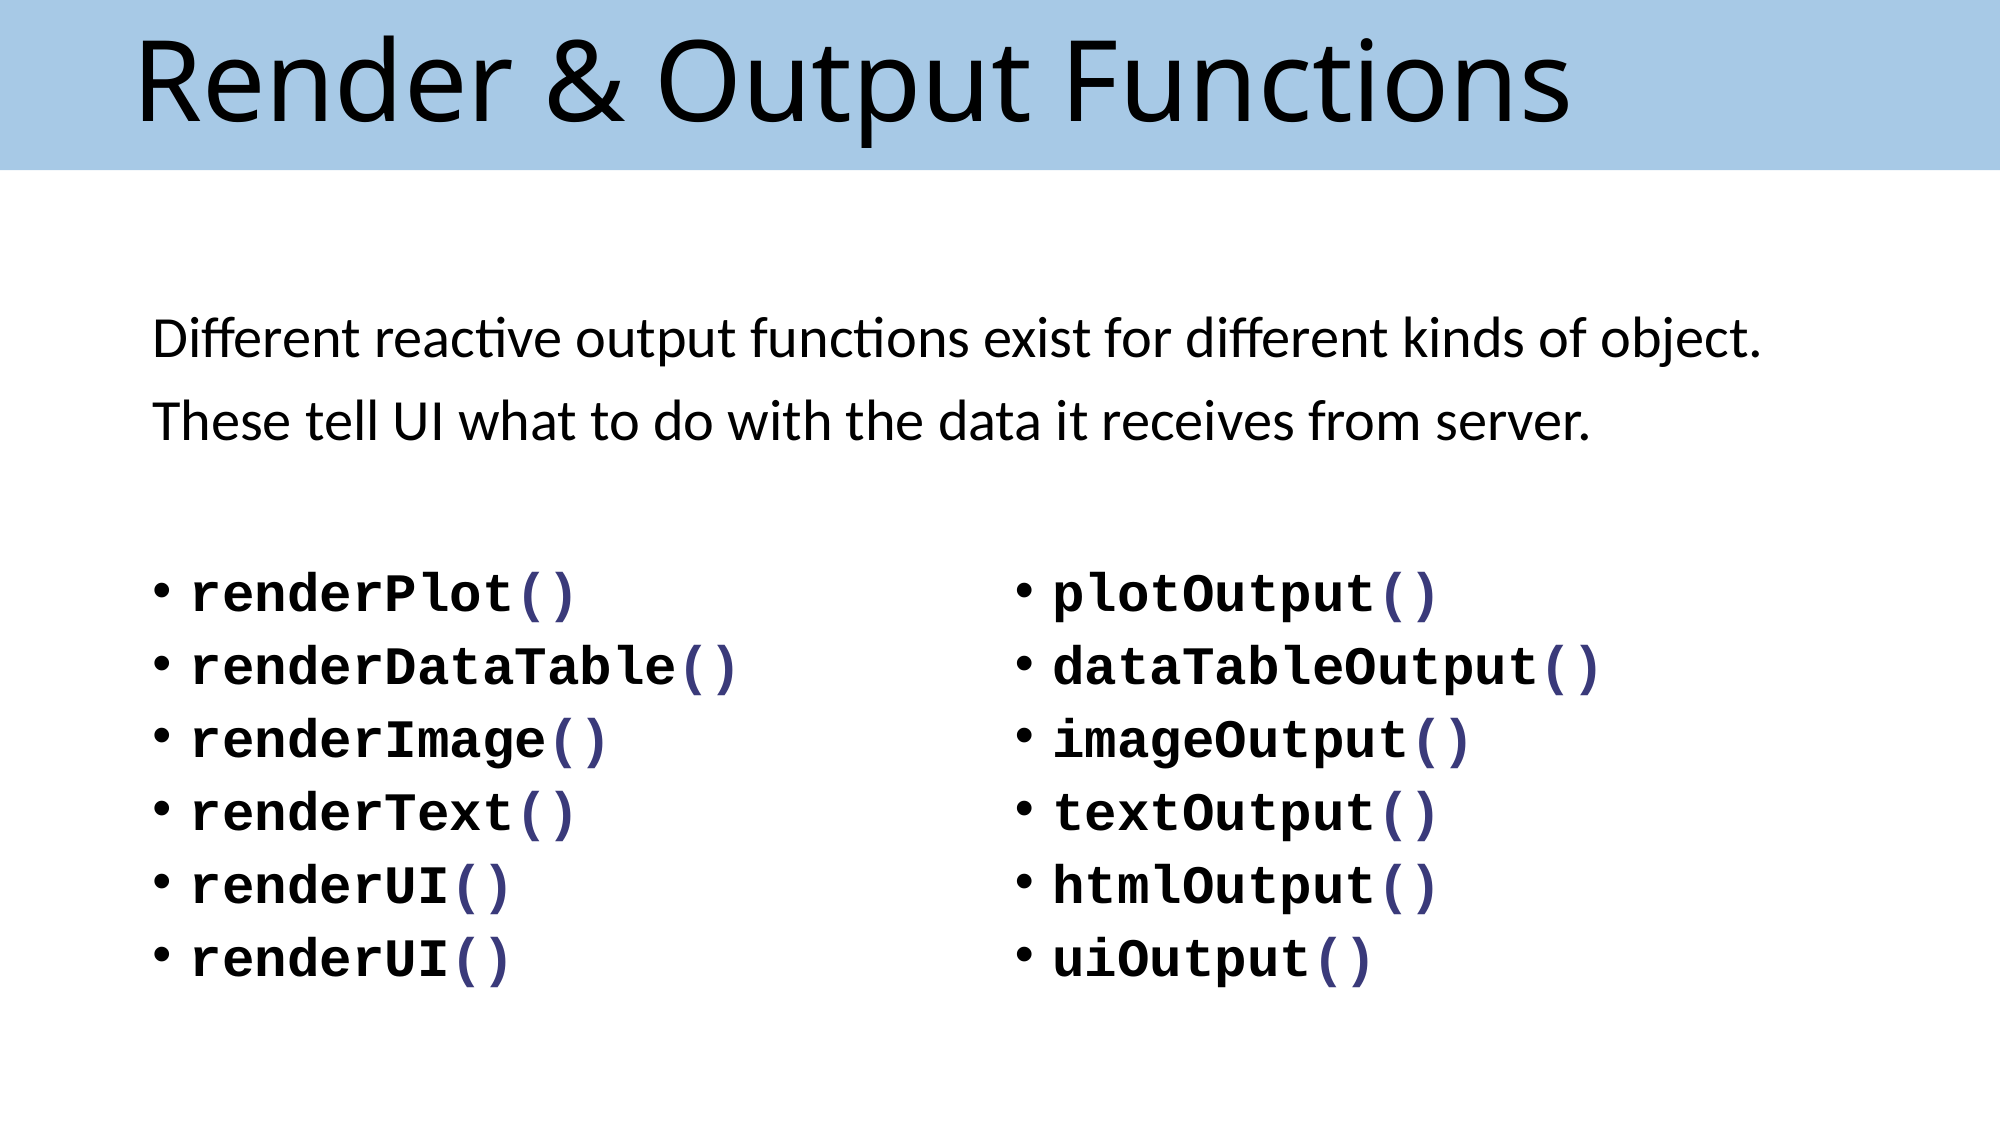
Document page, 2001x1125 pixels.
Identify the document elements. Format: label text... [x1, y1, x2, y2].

text_box plotOutput() dataTableOutput() imageOutput() textOutput() htmlOutput() uiOutput() [1000, 562, 1863, 1016]
list Different reactive output functions exist for different kinds of object. These tell UI what to do with the data it receives from server. [137, 299, 1863, 482]
text_box renderPlot() renderDataTable() renderImage() renderText() renderUI() renderUI() [137, 562, 1000, 1016]
title Render & Output Functions [0, 0, 2000, 171]
